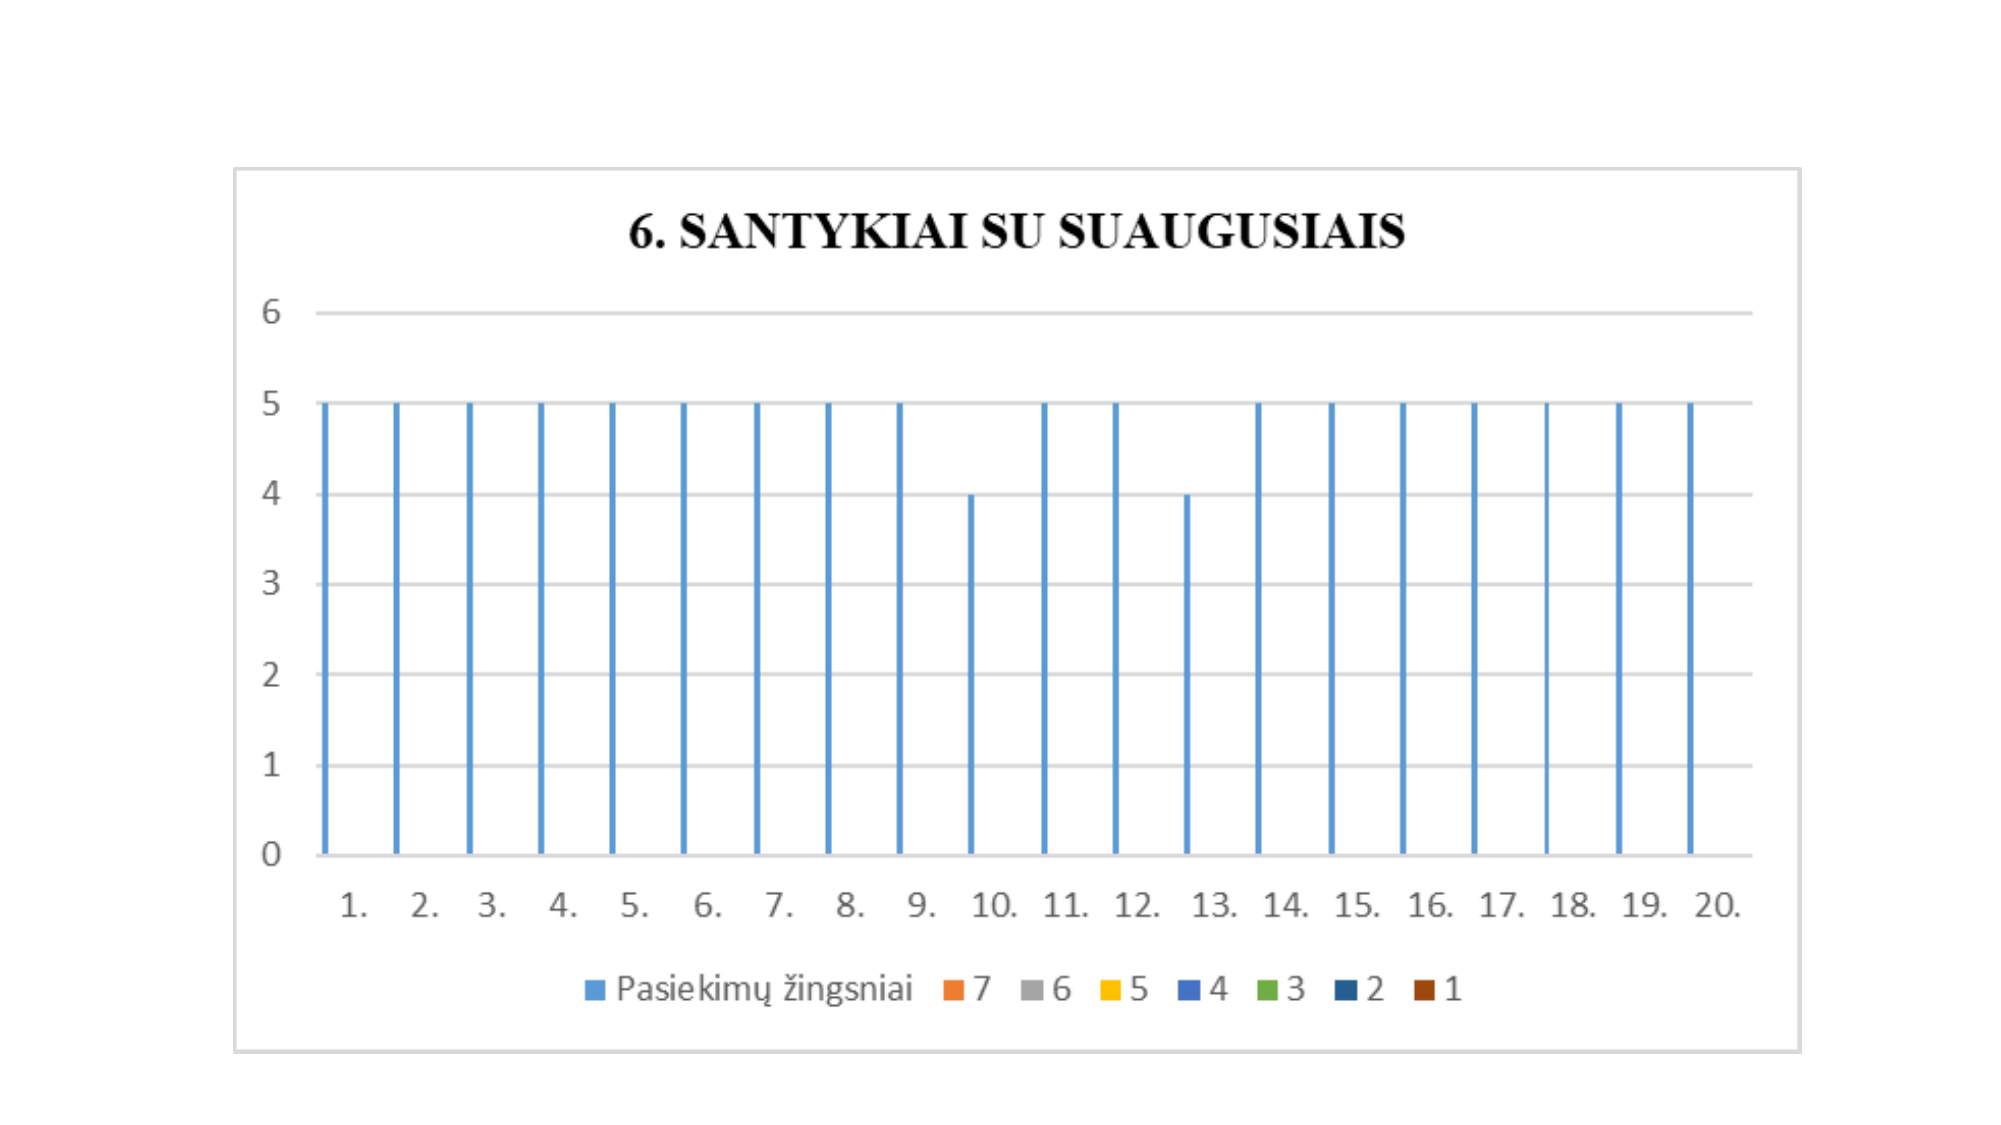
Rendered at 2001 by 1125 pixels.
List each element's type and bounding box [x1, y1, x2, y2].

picture [233, 167, 1802, 1054]
